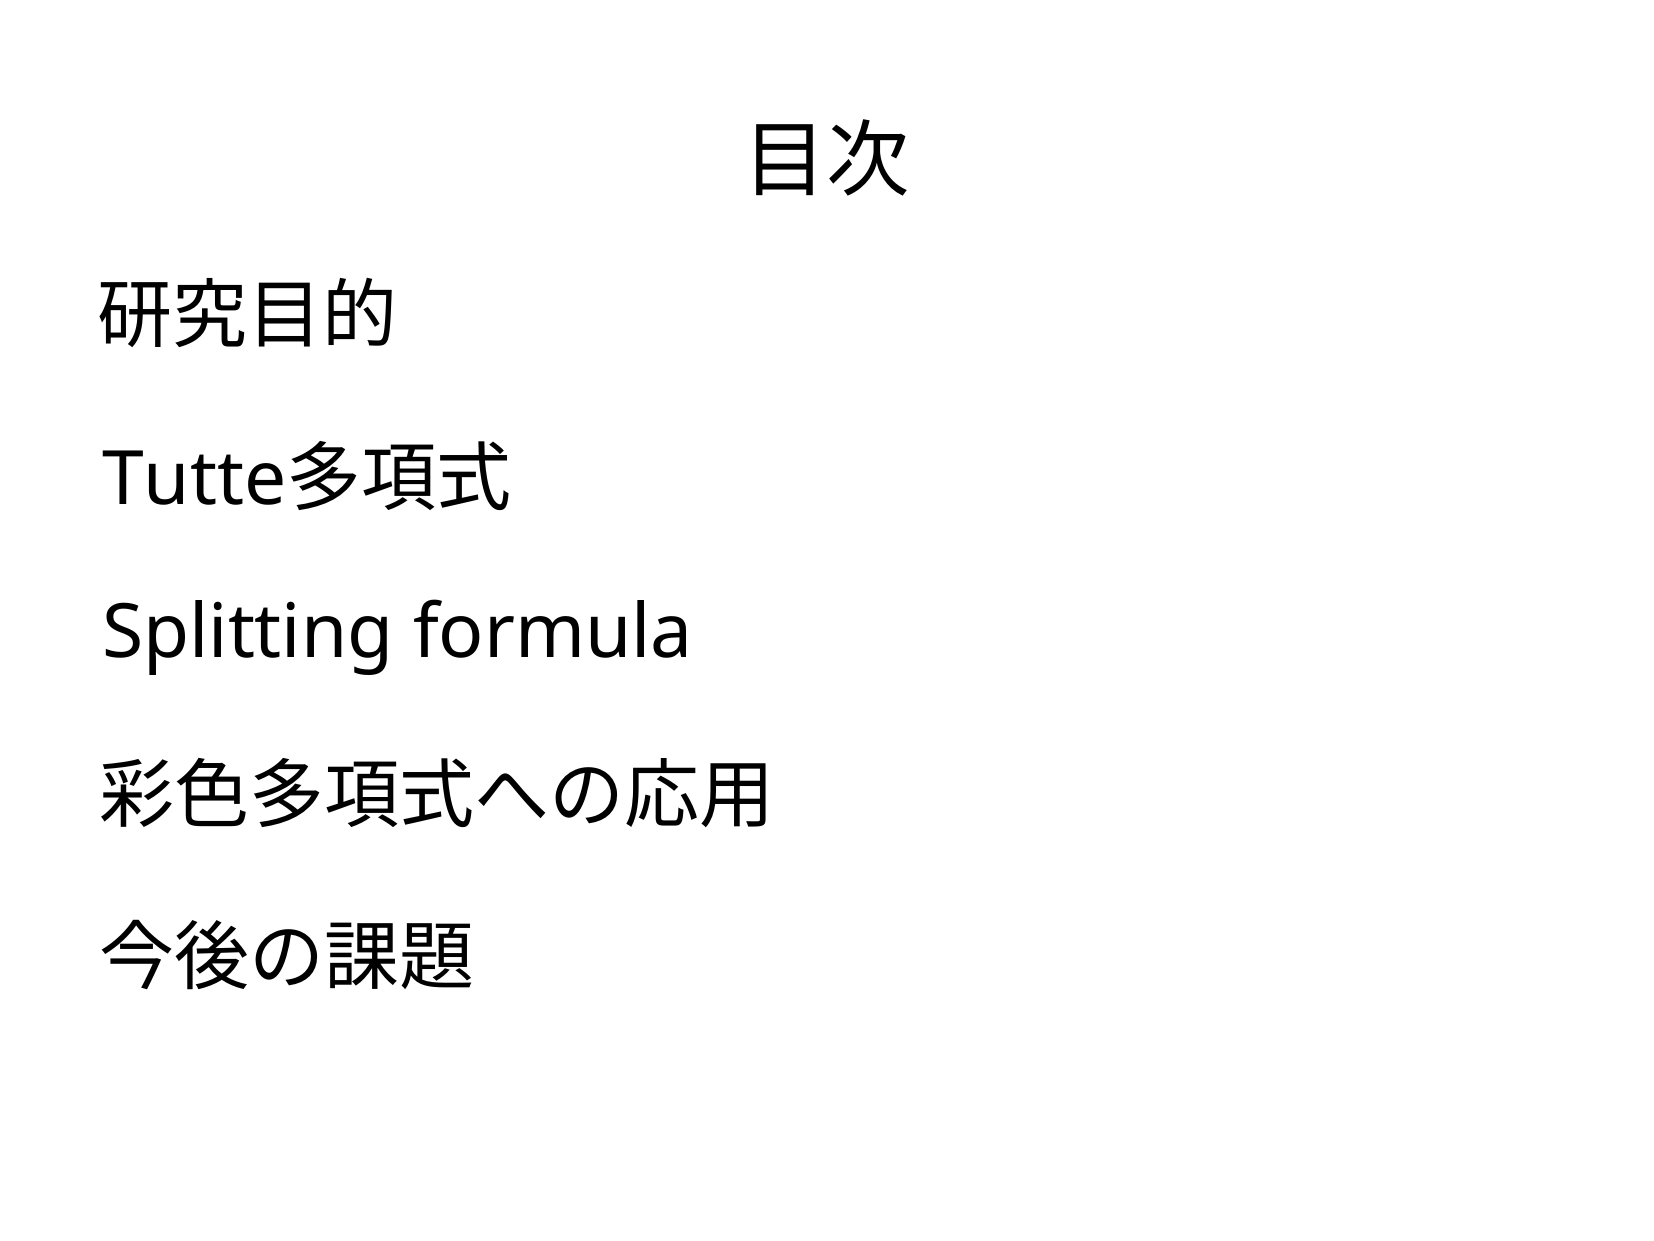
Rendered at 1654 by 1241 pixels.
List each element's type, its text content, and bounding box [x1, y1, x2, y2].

subtitle 研究目的 Tutte多項式 Splitting formula 彩色多項式への応用 今後の課題 [82, 290, 1571, 916]
title 目次 [82, 49, 1571, 257]
